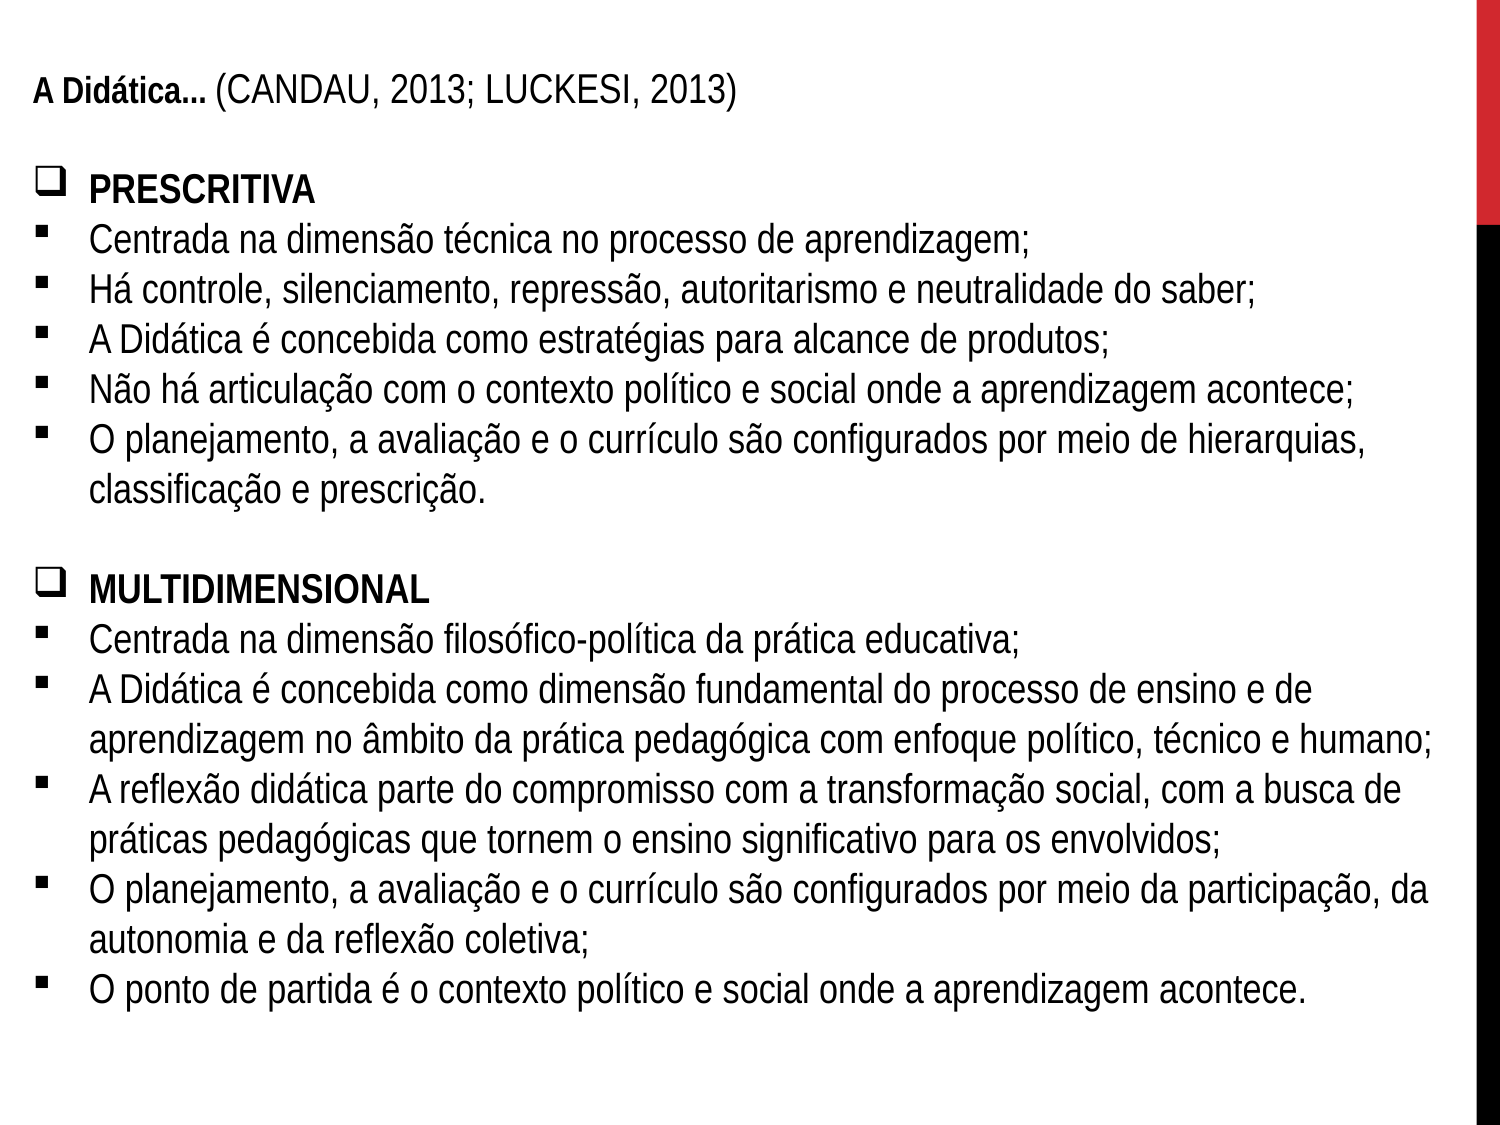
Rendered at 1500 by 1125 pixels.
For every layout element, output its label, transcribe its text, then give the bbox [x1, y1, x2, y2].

text_box A Didática... (CANDAU, 2013; LUCKESI, 2013) PRESCRITIVA Centrada na dimensão técnica no processo de aprendizagem; Há controle, silenciamento, repressão, autoritarismo e neutralidade do saber; A Didática é concebida como estratégias para alcance de produtos; Não há articulação com o contexto político e social onde a aprendizagem acontece; O planejamento, a avaliação e o currículo são configurados por meio de hierarquias, classificação e prescrição. MULTIDIMENSIONAL Centrada na dimensão filosófico-política da prática educativa; A Didática é concebida como dimensão fundamental do processo de ensino e de aprendizagem no âmbito da prática pedagógica com enfoque político, técnico e humano; A reflexão didática parte do compromisso com a transformação social, com a busca de práticas pedagógicas que tornem o ensino significativo para os envolvidos; O planejamento, a avaliação e o currículo são configurados por meio da participação, da autonomia e da reflexão coletiva; O ponto de partida é o contexto político e social onde a aprendizagem acontece. [17, 54, 1459, 1020]
